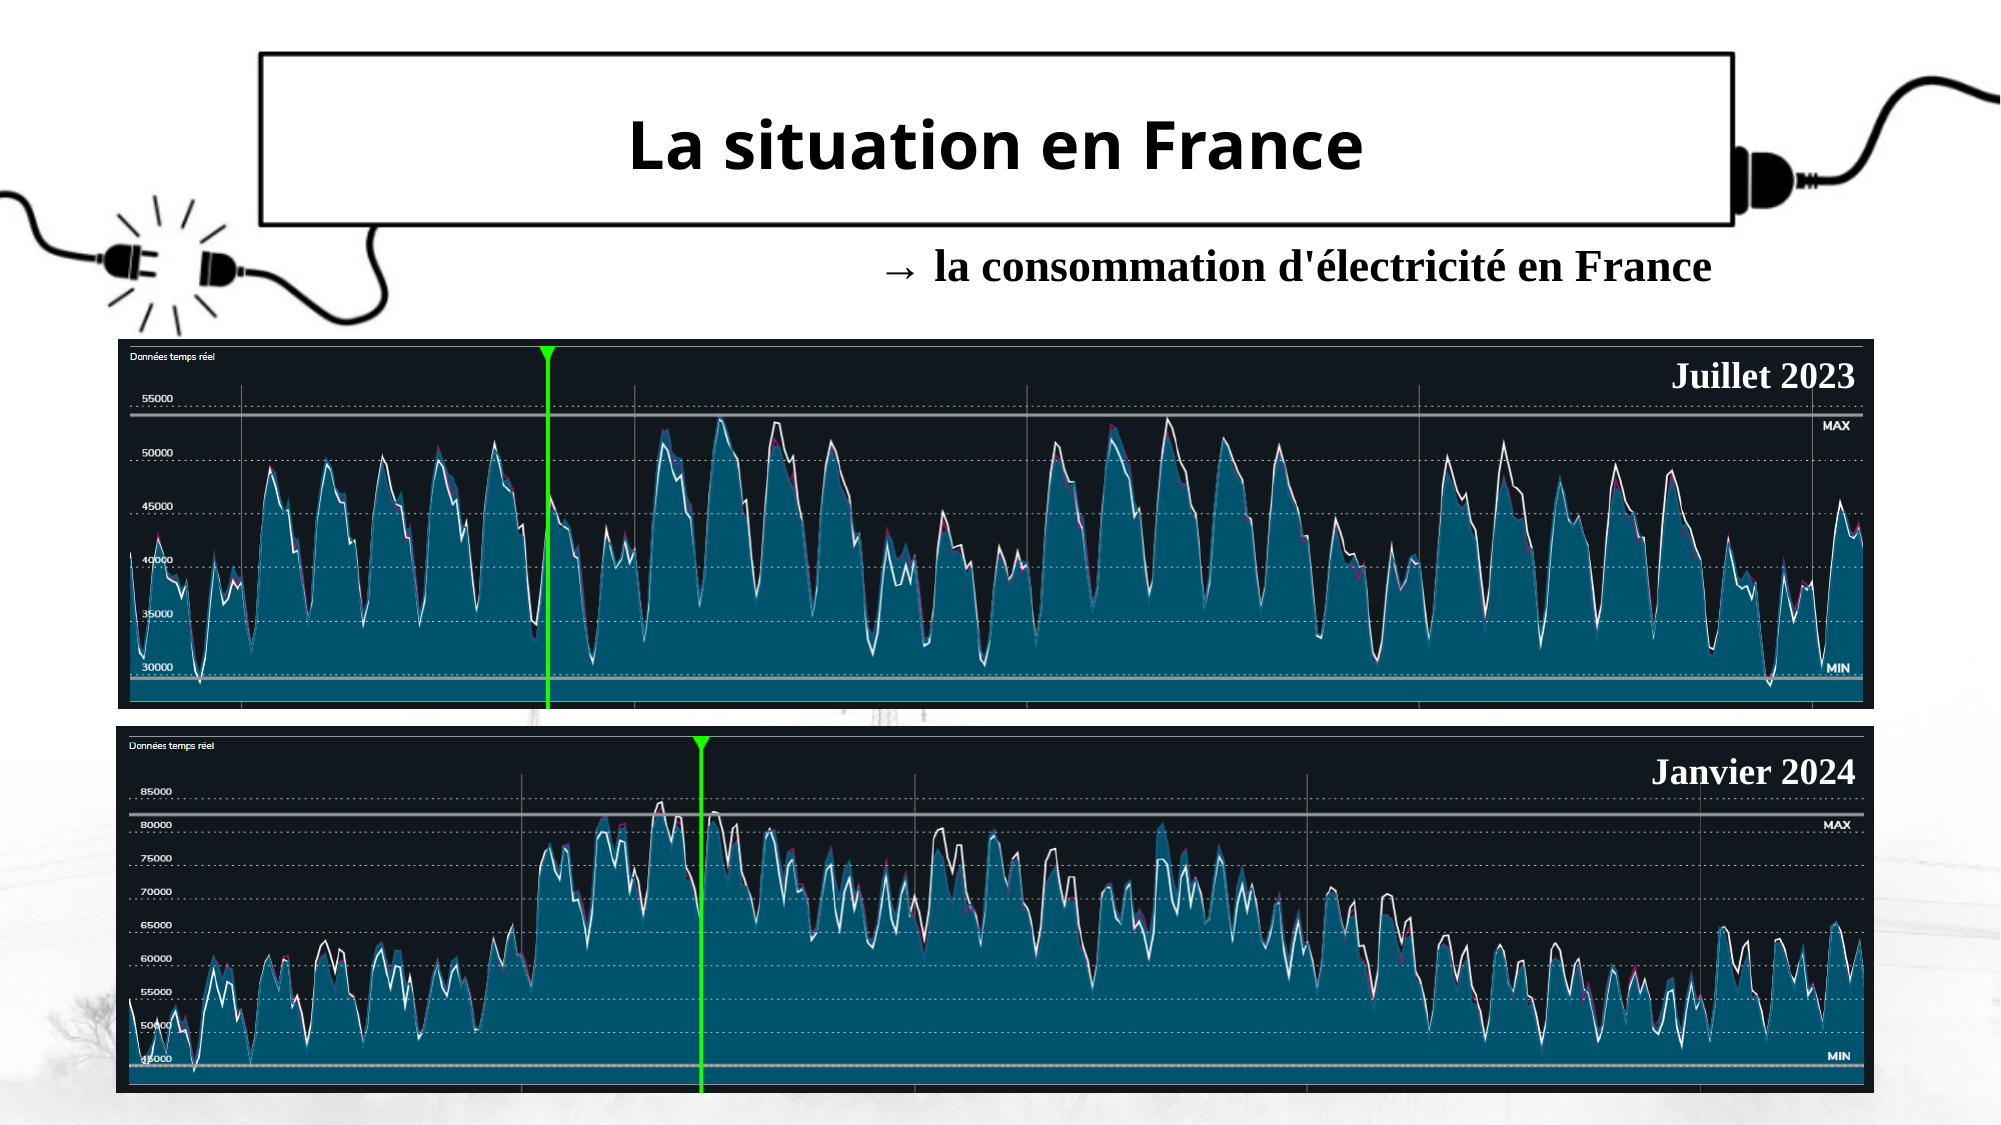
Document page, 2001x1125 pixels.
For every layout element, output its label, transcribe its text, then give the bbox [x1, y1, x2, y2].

text_box Juillet 2023 [767, 347, 1871, 414]
text_box Janvier 2024 [767, 743, 1871, 810]
text_box La situation en France [262, 58, 1731, 229]
text_box → la consommation d'électricité en France [624, 233, 1728, 300]
picture [0, 0, 2001, 1125]
